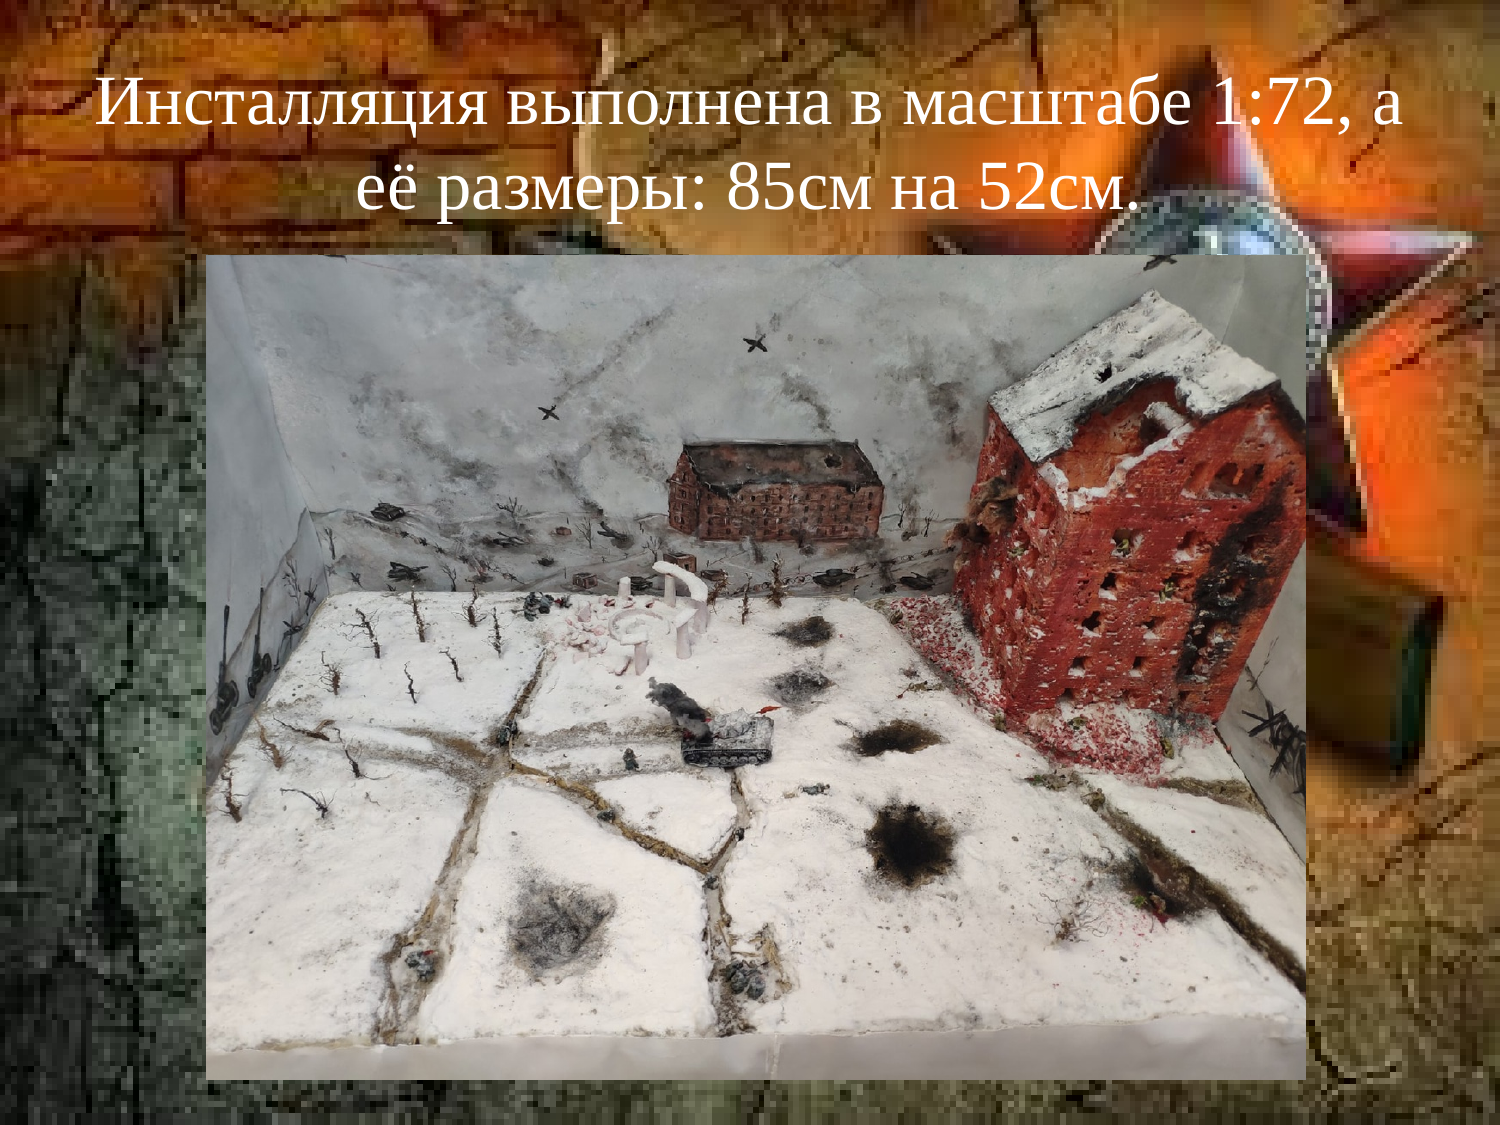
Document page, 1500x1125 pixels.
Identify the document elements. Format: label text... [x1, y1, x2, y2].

picture [0, 0, 1500, 1125]
title Инсталляция выполнена в масштабе 1:72, а её размеры: 85см на 52см. [75, 45, 1425, 233]
